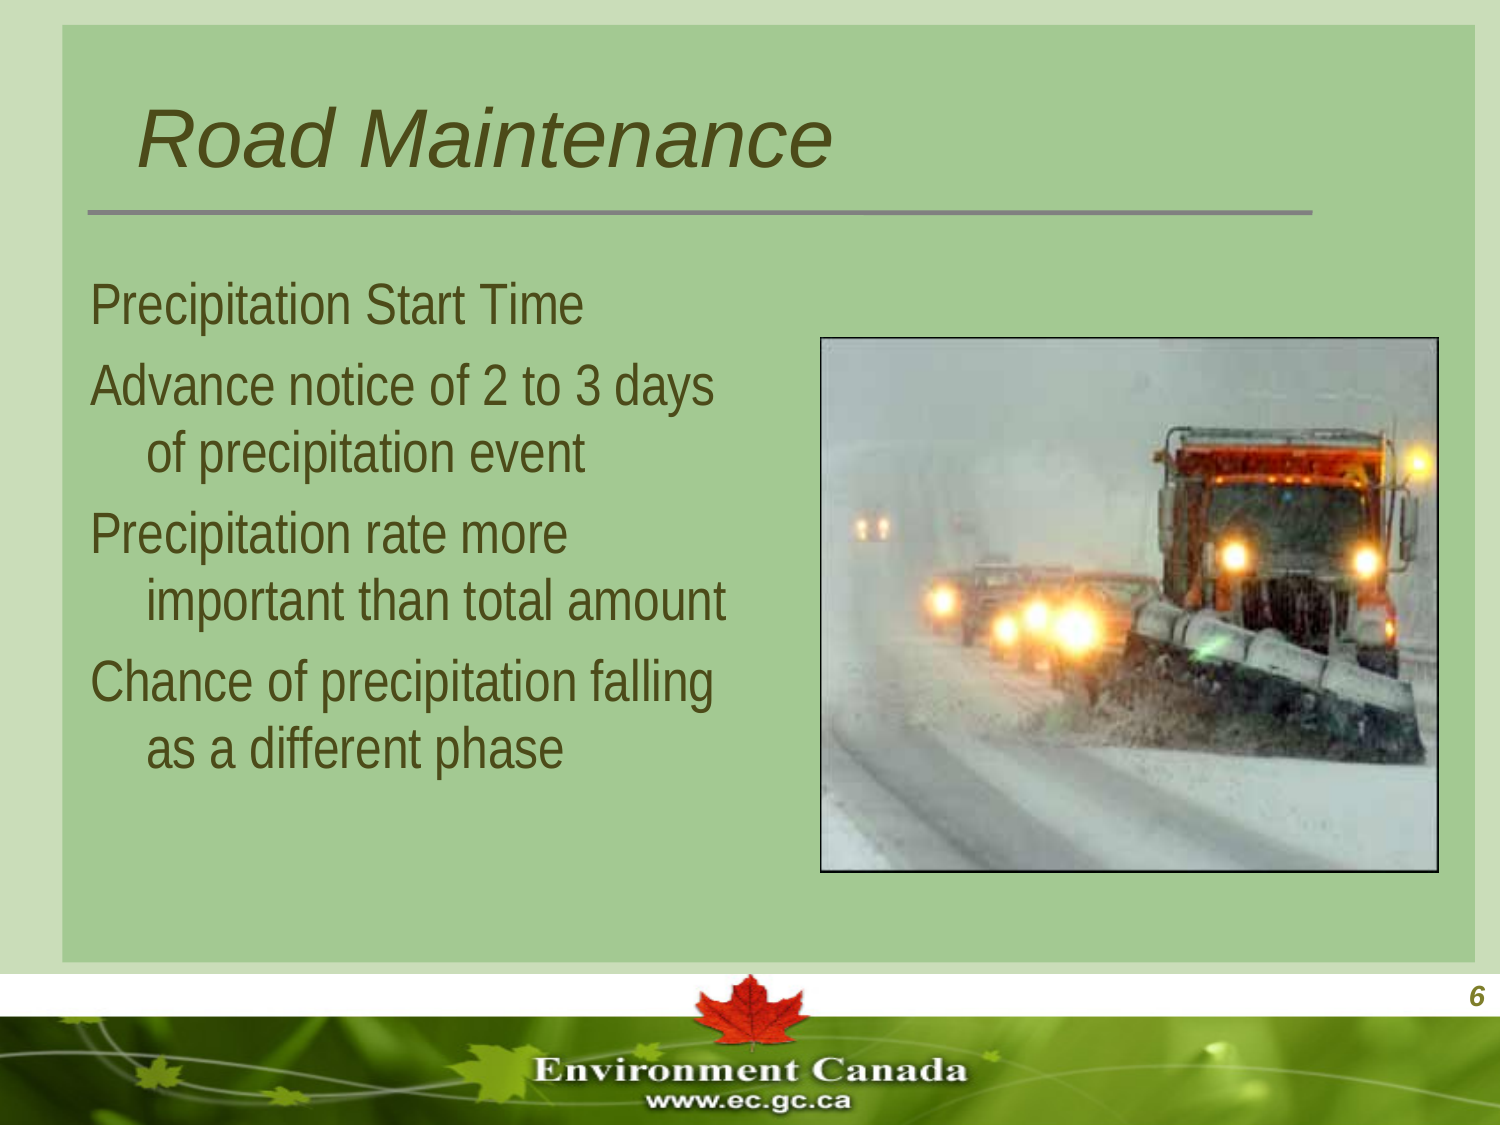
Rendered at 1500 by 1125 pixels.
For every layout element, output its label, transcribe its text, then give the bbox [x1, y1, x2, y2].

text_box Precipitation Start Time Advance notice of 2 to 3 days of precipitation event Precipitation rate more important than total amount Chance of precipitation falling as a different phase [75, 262, 761, 1005]
text_box <number> [1149, 971, 1500, 1051]
picture [0, 974, 1500, 1125]
picture [820, 337, 1439, 873]
text_box Road Maintenance [75, 45, 1471, 233]
